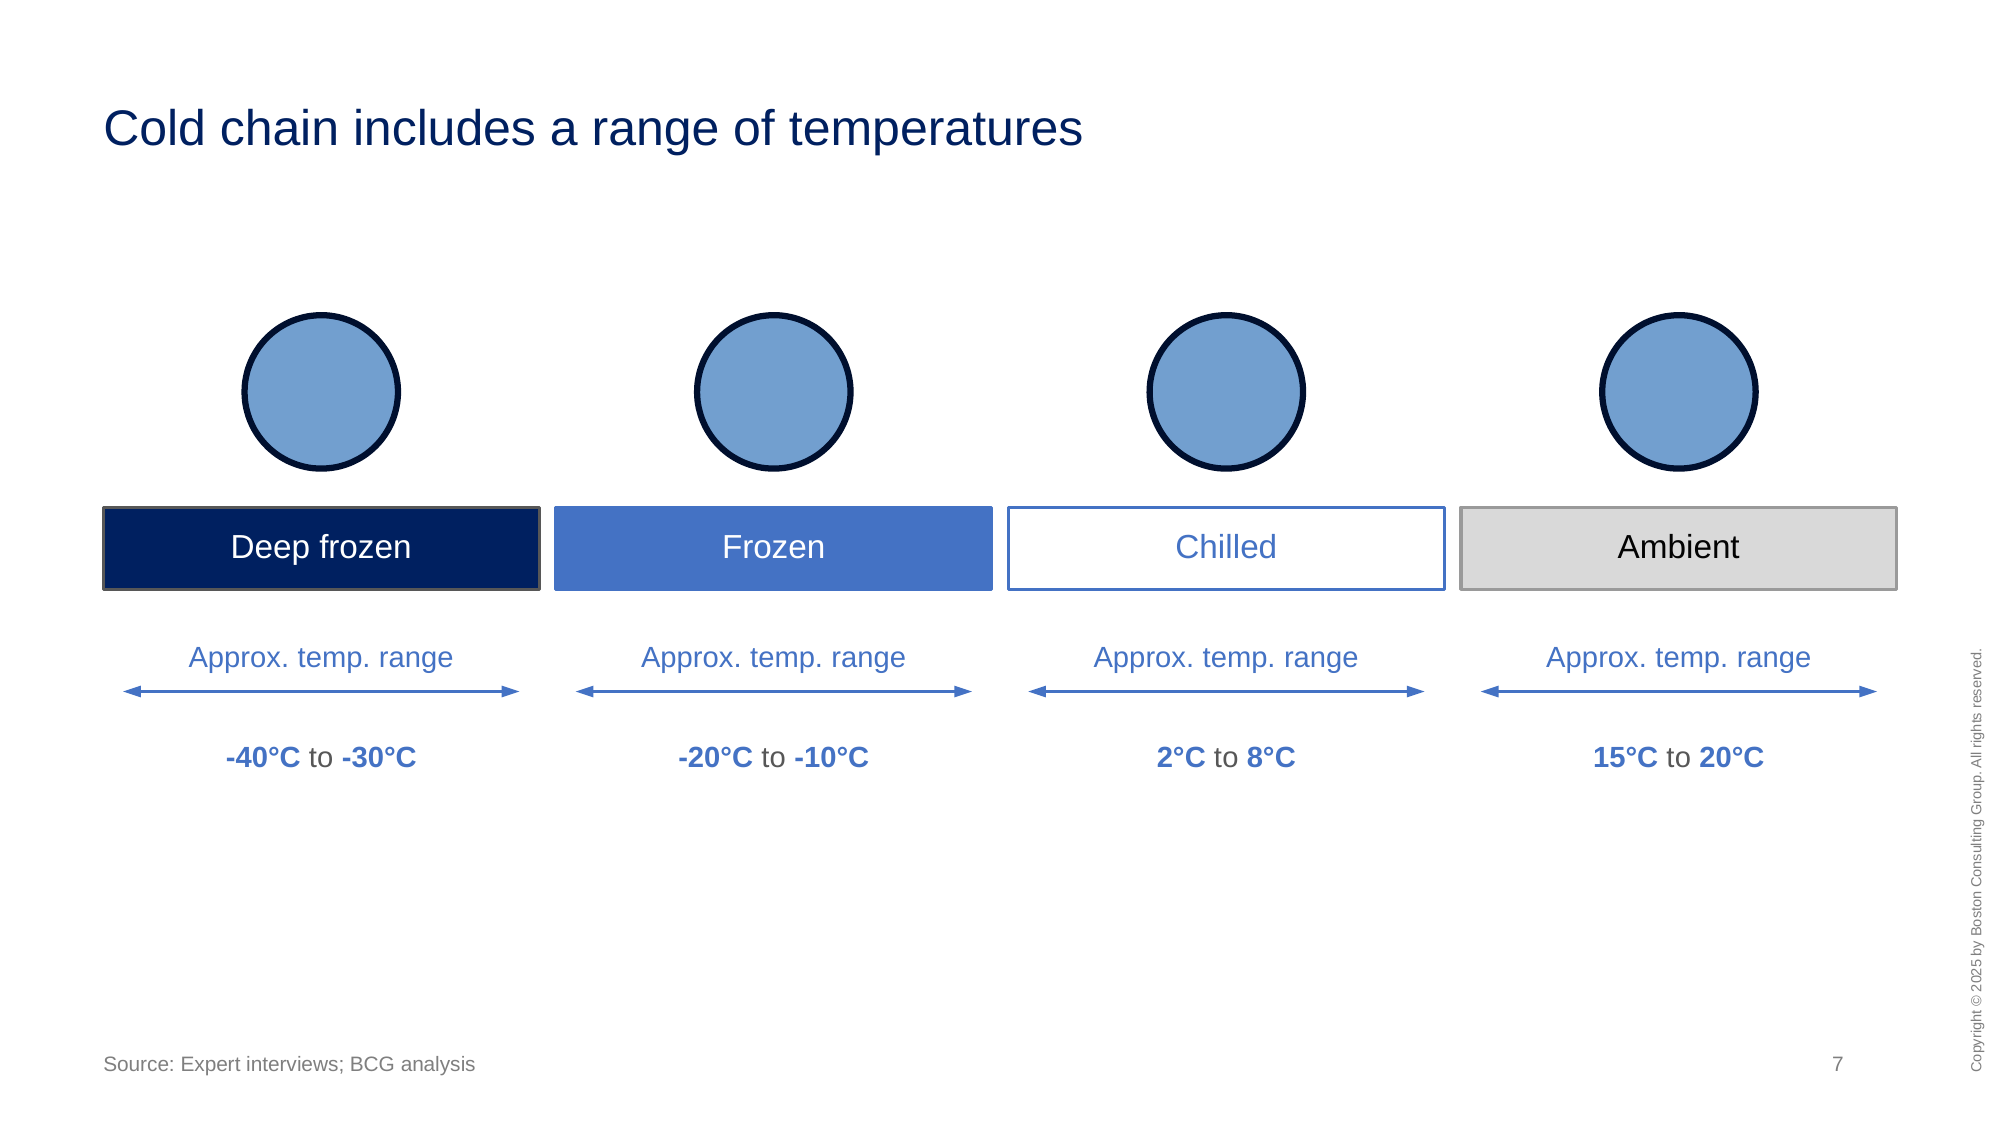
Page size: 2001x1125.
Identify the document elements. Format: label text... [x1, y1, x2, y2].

text_box [1149, 315, 1304, 469]
text_box [1602, 315, 1756, 469]
text_box [697, 315, 851, 469]
text_box Deep frozen [103, 507, 540, 590]
text_box -20°C to -10°C [555, 714, 992, 802]
text_box Approx. temp. range [180, 630, 463, 685]
text_box Frozen [555, 507, 992, 590]
text_box 2°C to 8°C [1008, 714, 1445, 802]
title Cold chain includes a range of temperatures [103, 102, 1897, 157]
text_box Approx. temp. range [632, 630, 916, 685]
text_box Approx. temp. range [1537, 630, 1821, 685]
text_box Approx. temp. range [1085, 630, 1368, 685]
text_box -40°C to -30°C [103, 714, 540, 802]
text_box Source: Expert interviews; BCG analysis [103, 1054, 1585, 1076]
text_box Ambient [1460, 507, 1897, 590]
text_box Chilled [1008, 507, 1445, 590]
text_box 15°C to 20°C [1460, 714, 1897, 802]
text_box [244, 315, 398, 469]
